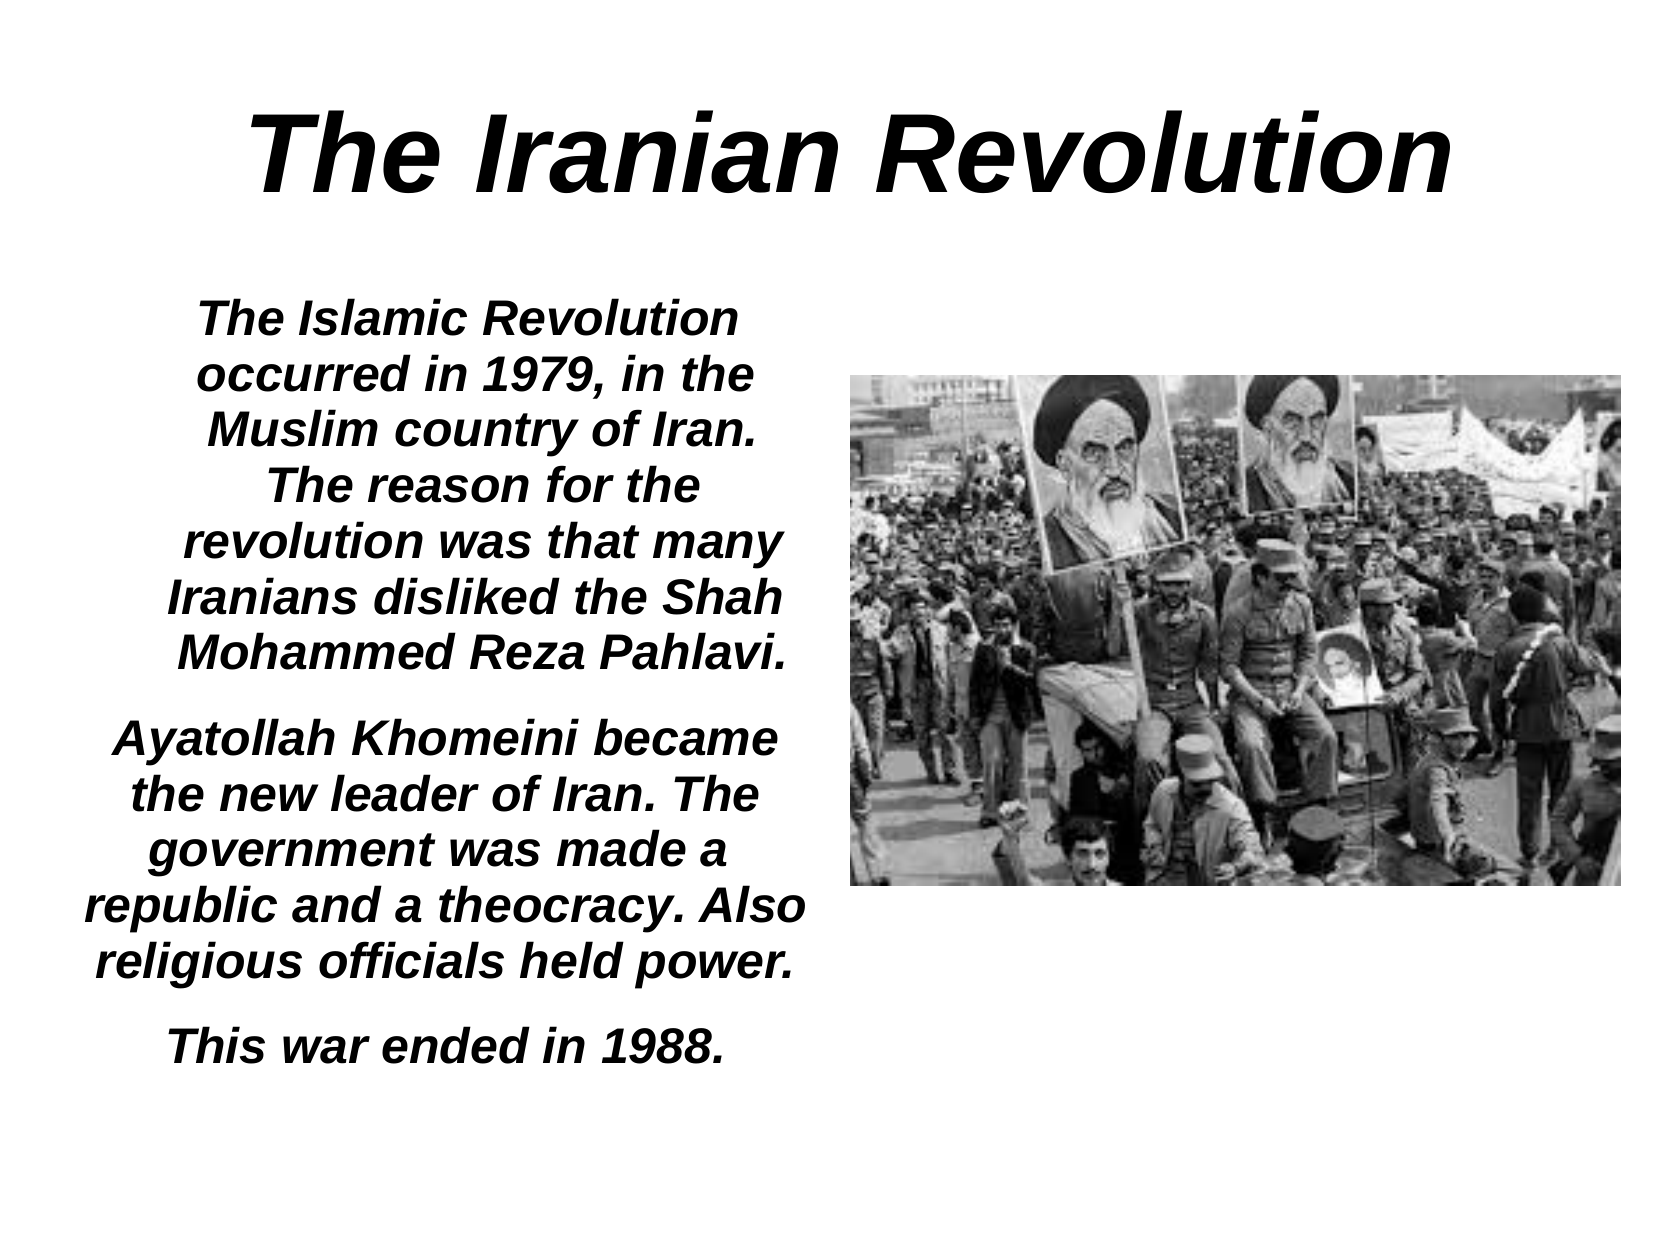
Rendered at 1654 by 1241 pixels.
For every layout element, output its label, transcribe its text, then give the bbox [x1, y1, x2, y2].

title The Iranian Revolution [82, 49, 1571, 257]
list The Islamic Revolution occurred in 1979, in the Muslim country of Iran. The reason for the revolution was that many Iranians disliked the Shah Mohammed Reza Pahlavi. Ayatollah Khomeini became the new leader of Iran. The government was made a republic and a theocracy. Also religious officials held power. This war ended in 1988. [82, 290, 809, 1170]
picture [850, 375, 1621, 886]
